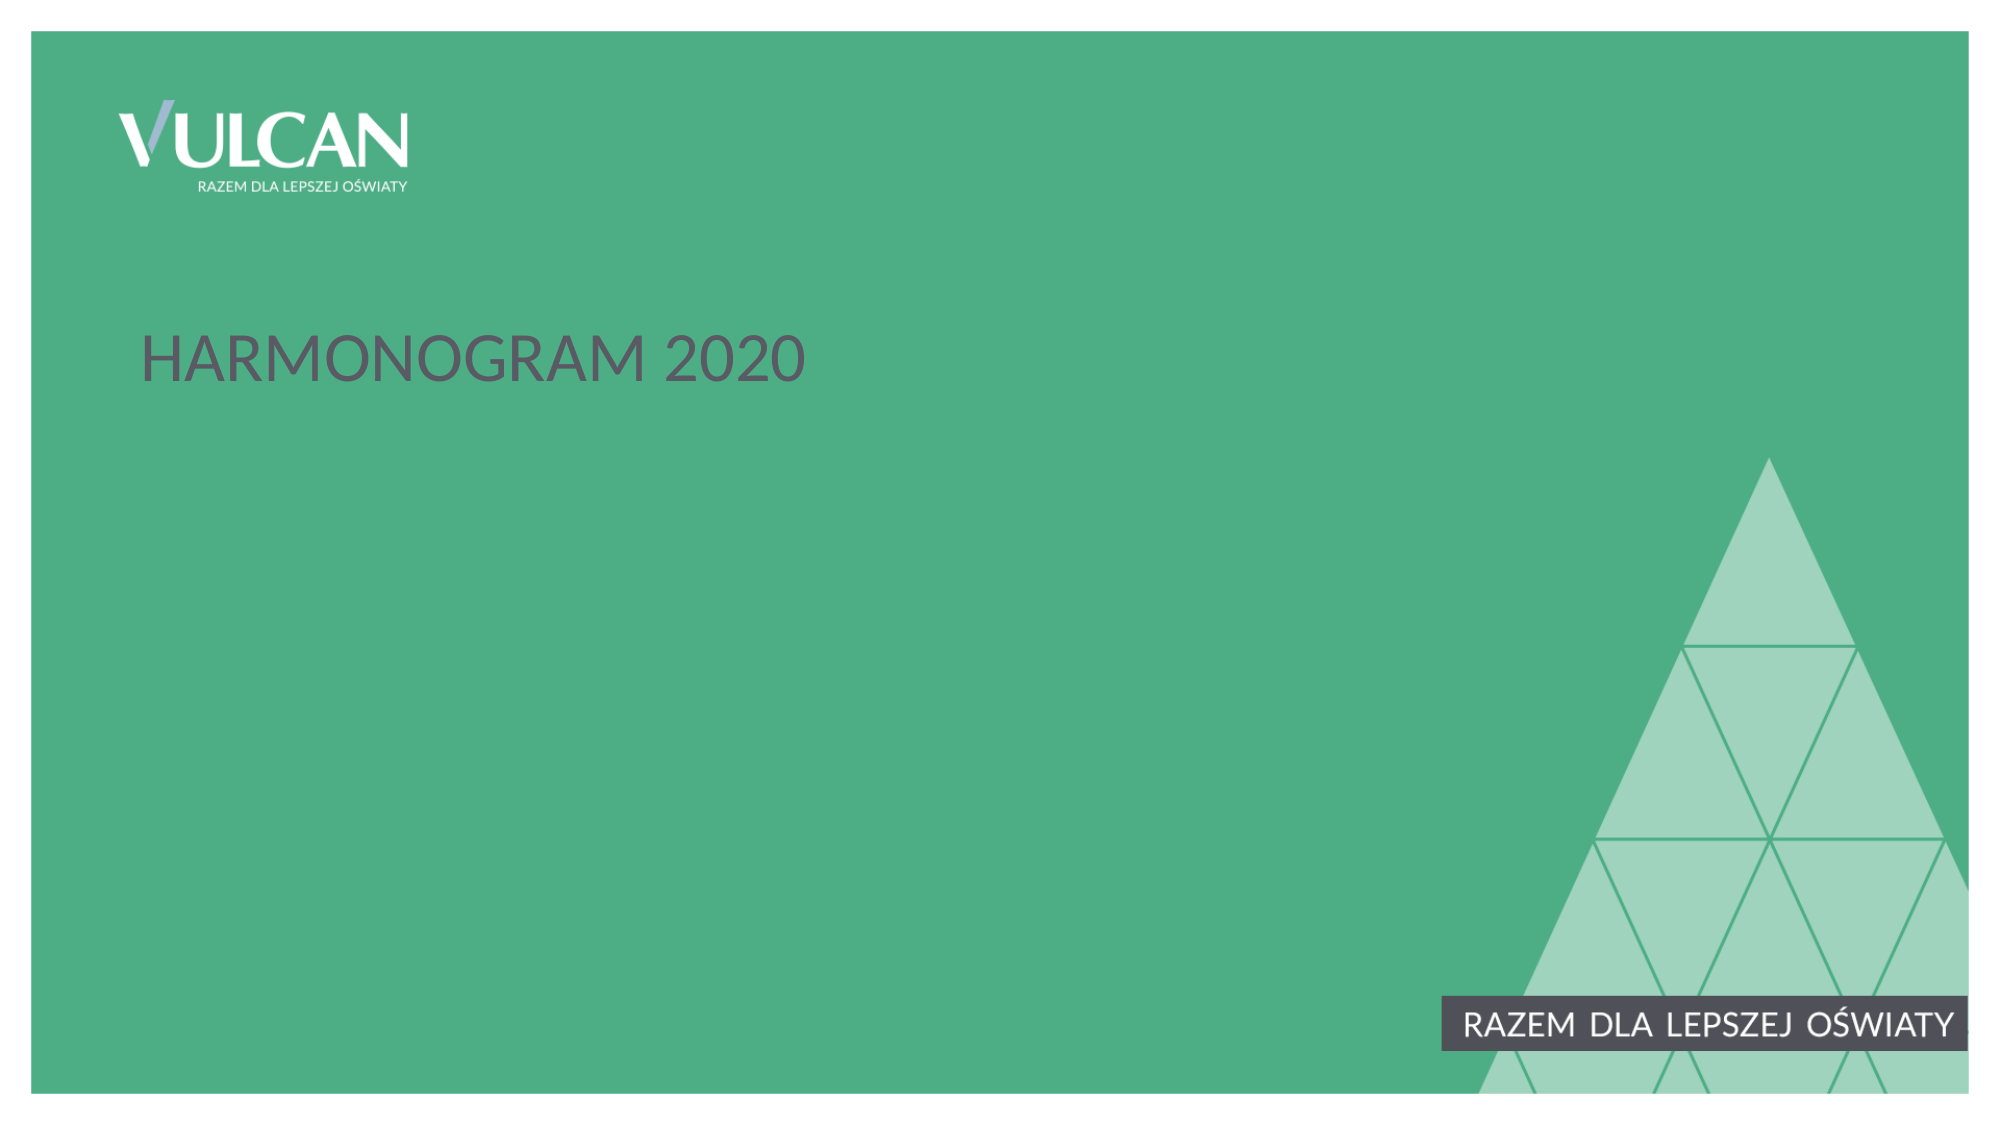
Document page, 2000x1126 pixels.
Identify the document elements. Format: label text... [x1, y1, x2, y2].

picture [0, 0, 2000, 1125]
list HARMONOGRAM 2020 [125, 302, 1237, 799]
